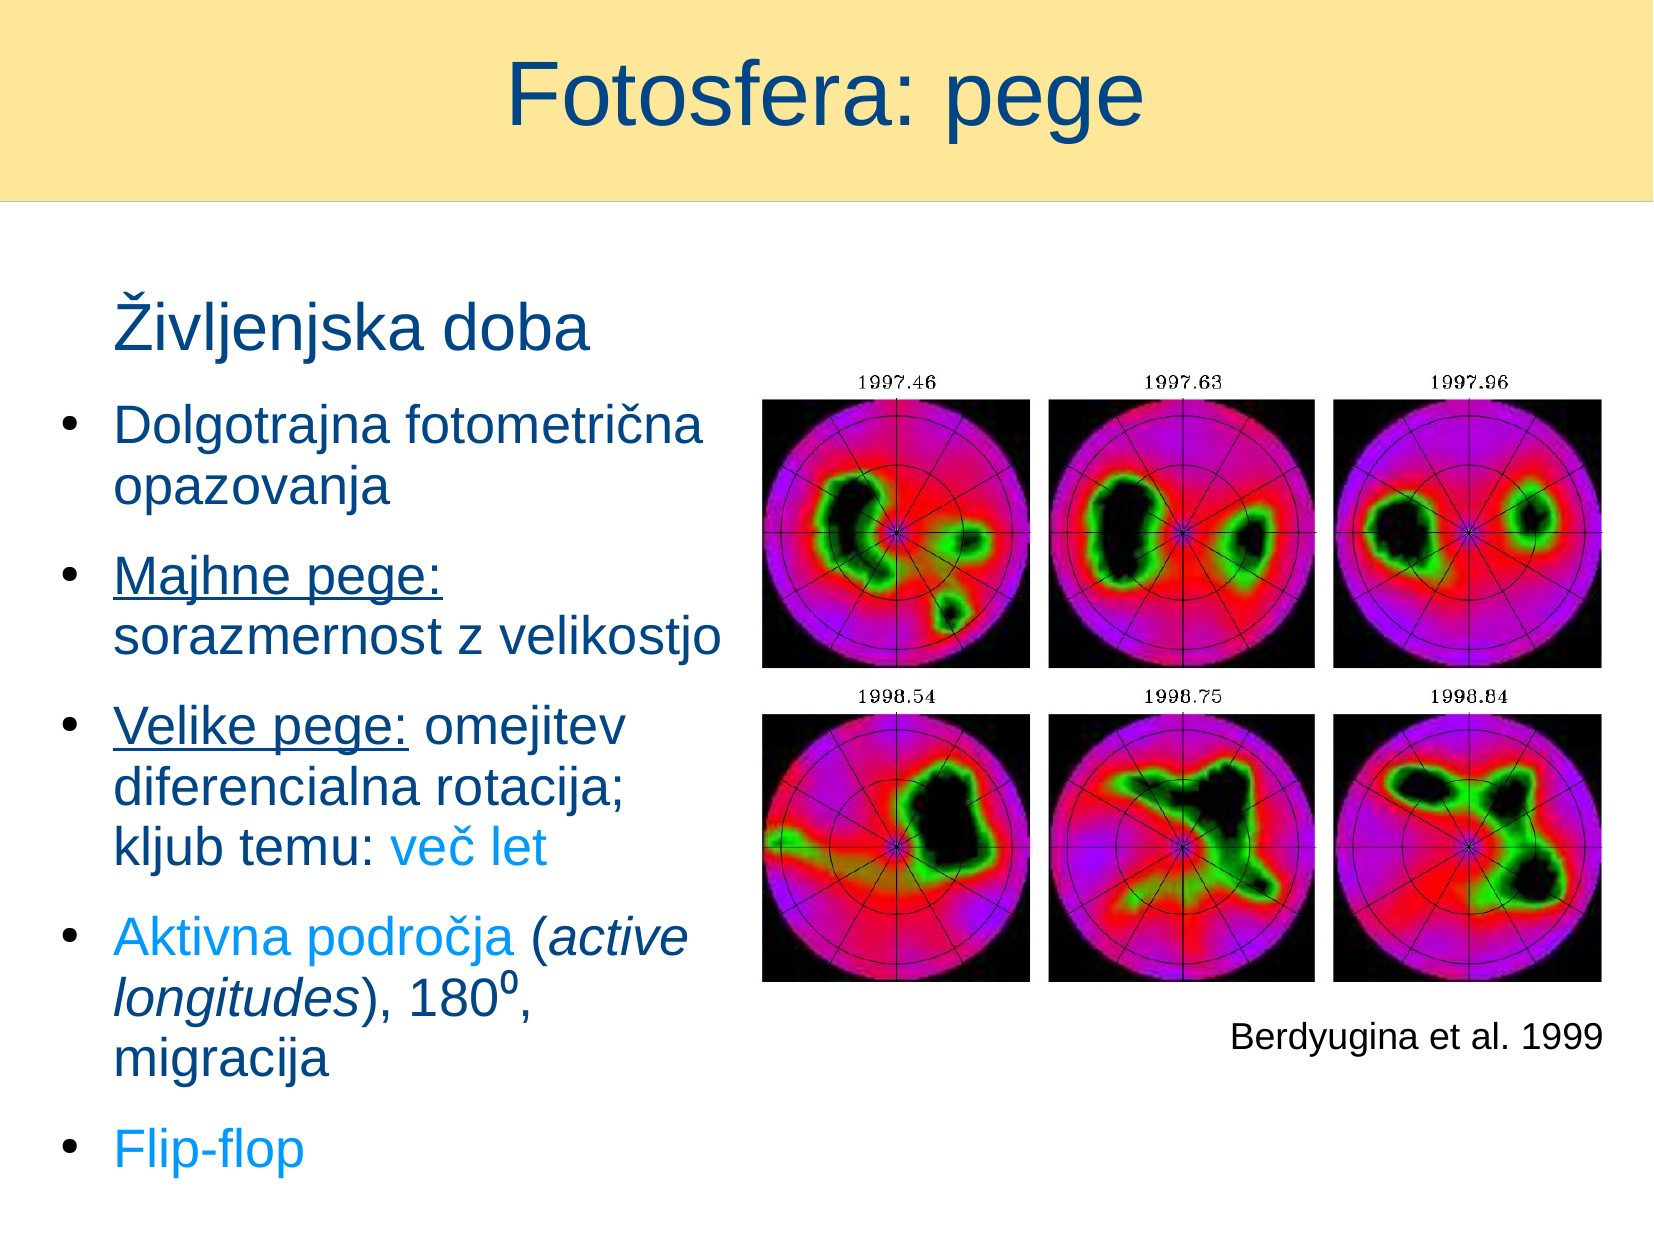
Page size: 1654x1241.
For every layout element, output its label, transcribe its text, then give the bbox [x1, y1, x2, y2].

list Življenjska doba Dolgotrajna fotometrična opazovanja Majhne pege: sorazmernost z velikostjo Velike pege: omejitev diferencialna rotacija; kljub temu: več let Aktivna področja (active longitudes), 180⁰, migracija Flip-flop [42, 290, 753, 1186]
text_box [0, 0, 1653, 202]
title Fotosfera: pege [82, 0, 1571, 198]
text_box Berdyugina et al. 1999 [1215, 1008, 1619, 1066]
picture [752, 368, 1612, 991]
